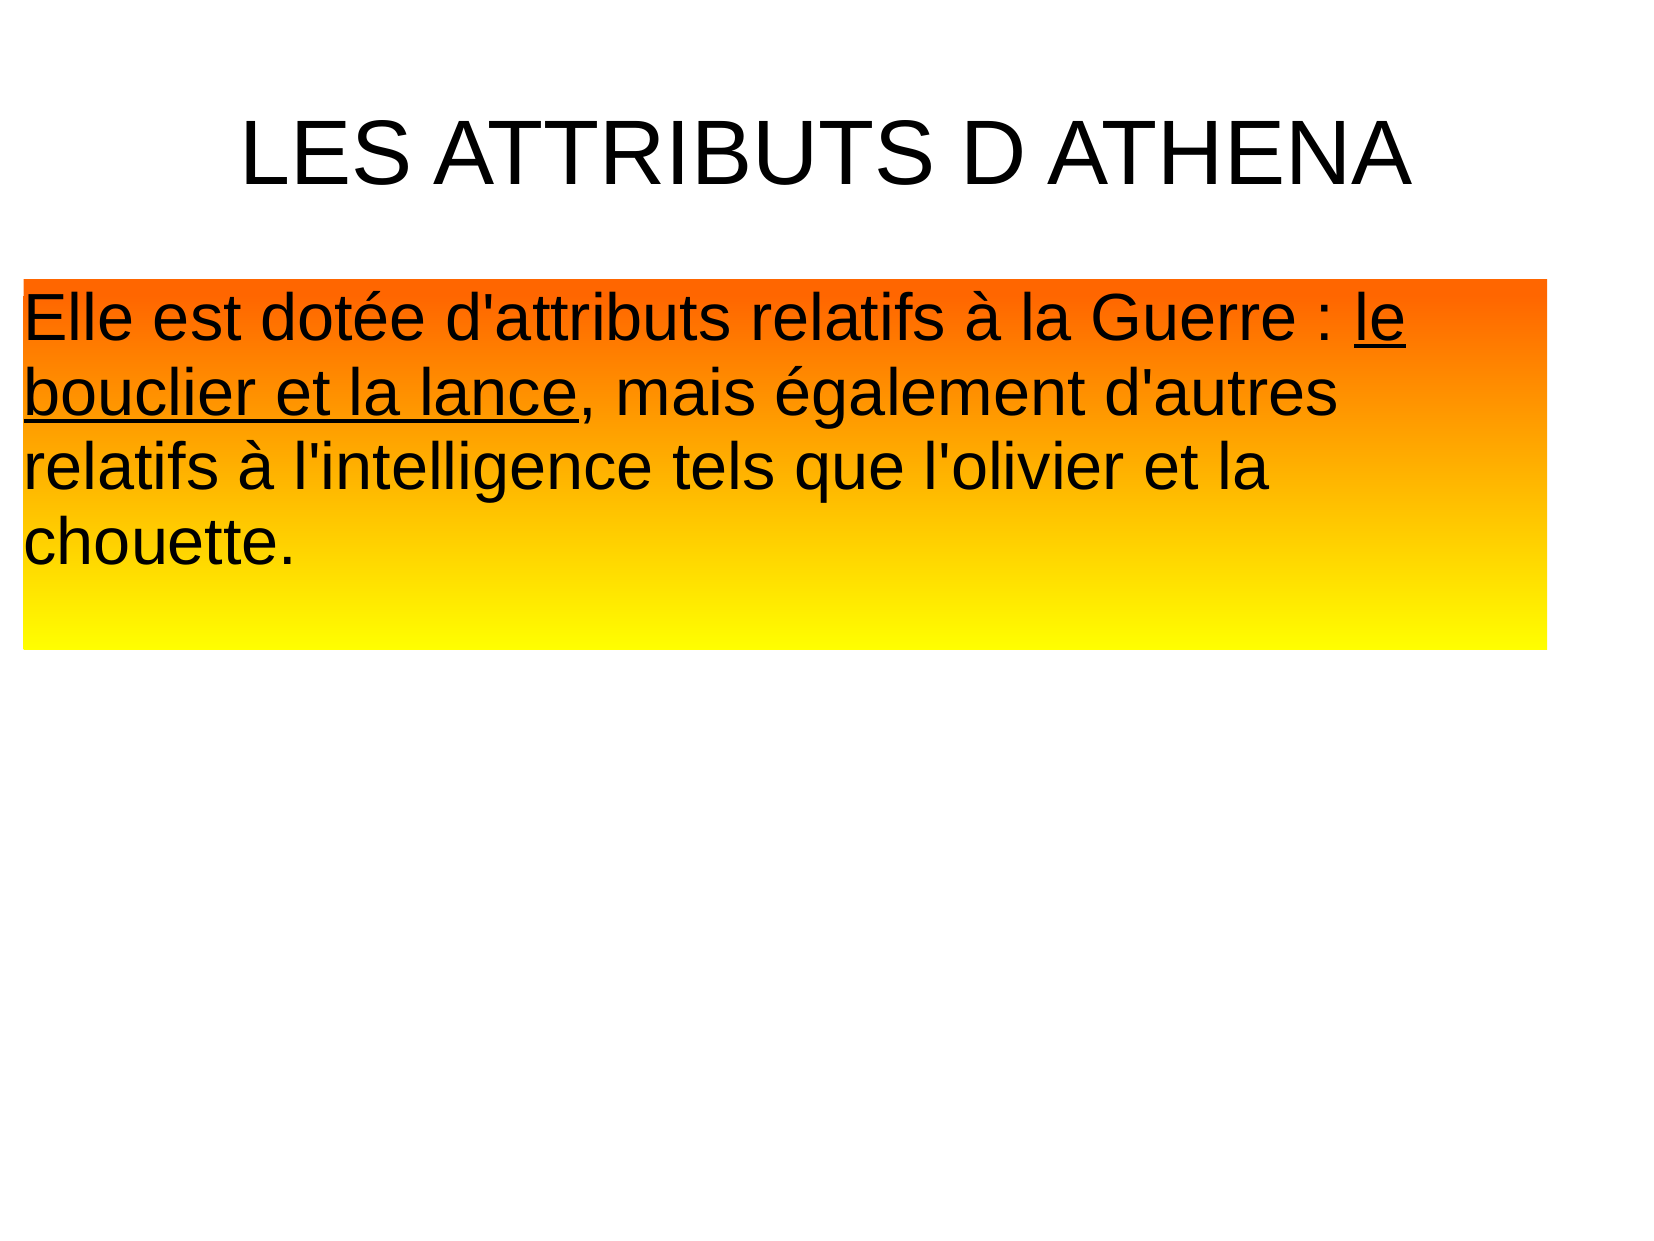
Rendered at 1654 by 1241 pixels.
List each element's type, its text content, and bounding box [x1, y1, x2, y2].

title LES ATTRIBUTS D ATHENA [82, 49, 1571, 257]
list Elle est dotée d'attributs relatifs à la Guerre : le bouclier et la lance, mais également d'autres relatifs à l'intelligence tels que l'olivier et la chouette. [23, 279, 1548, 650]
